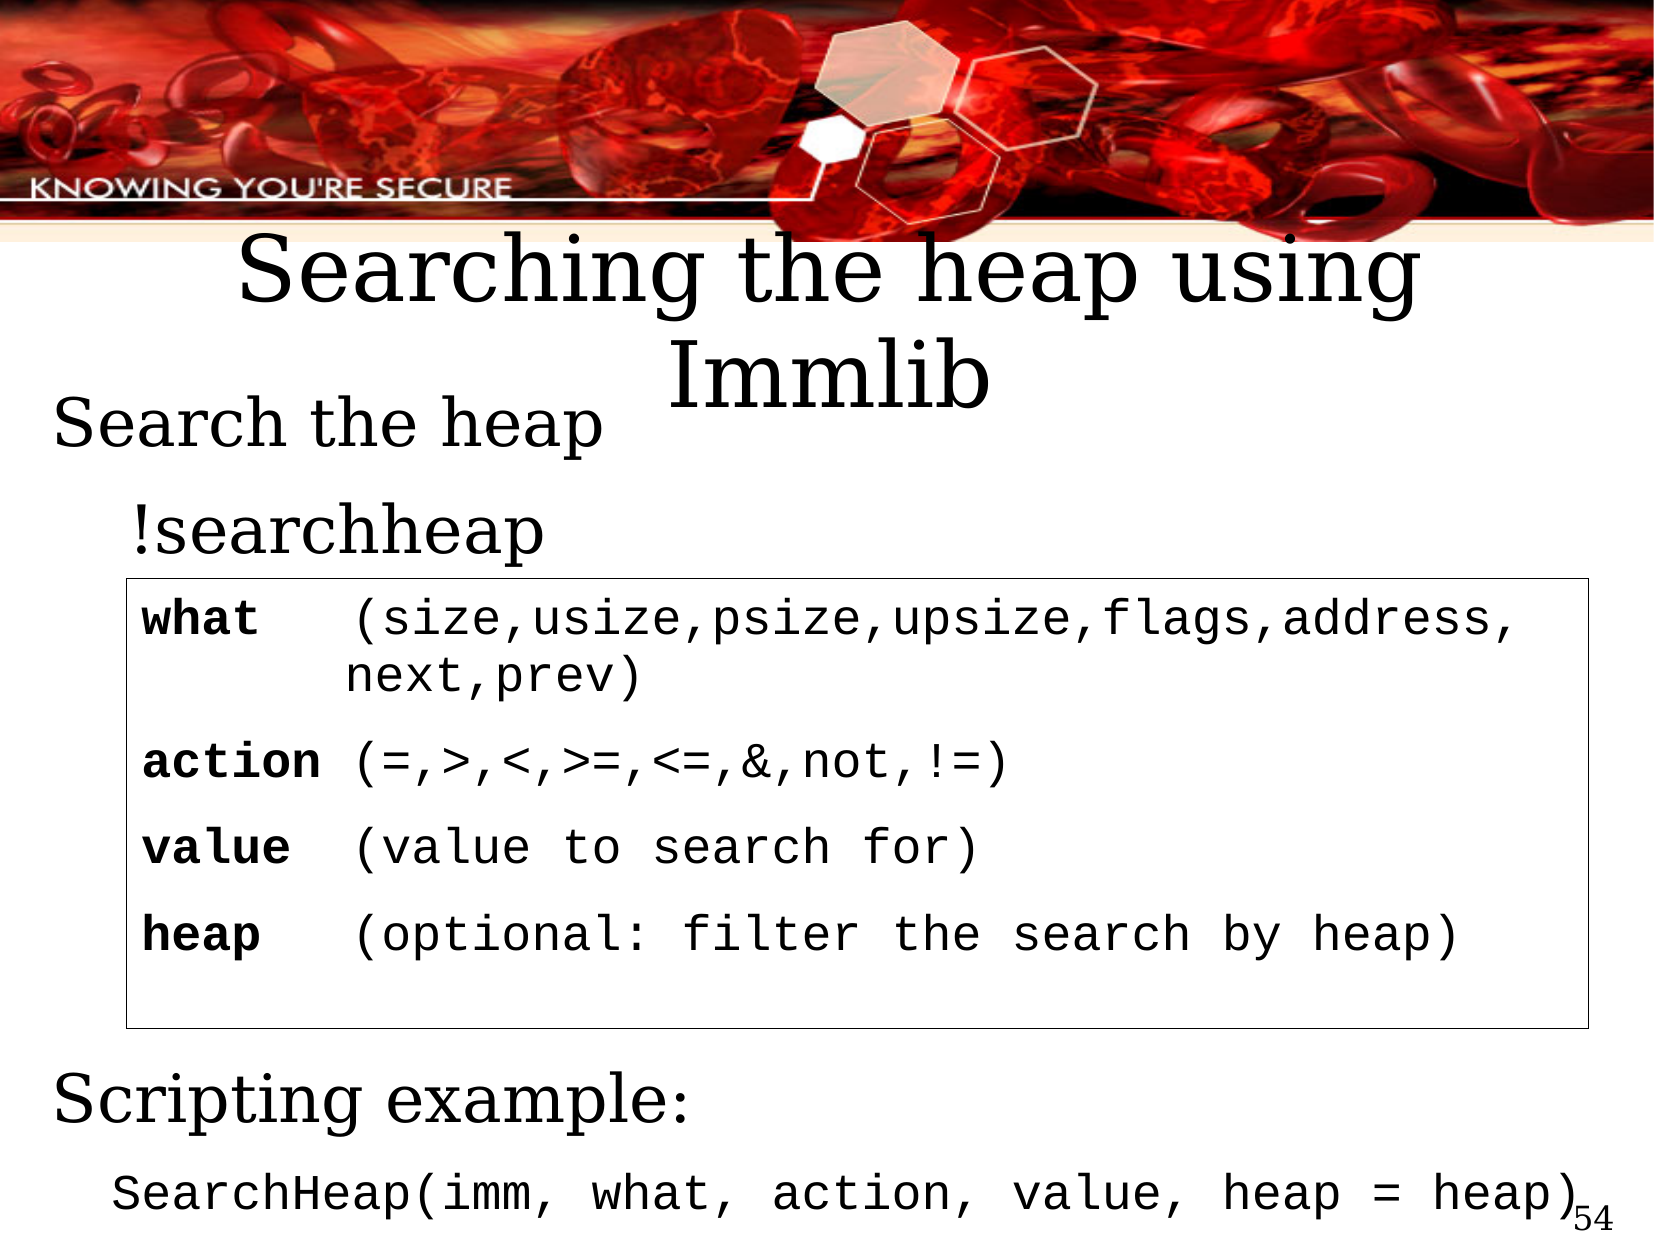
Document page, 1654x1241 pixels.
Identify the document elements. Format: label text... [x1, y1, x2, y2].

list Search the heap !searchheap what (size,usize,psize,upsize,flags,address, next,prev) action (=,>,<,>=,<=,&,not,!=) value (value to search for) heap (optional: filter the search by heap) Scripting example: SearchHeap(imm, what, action, value, heap = heap) [33, 384, 1592, 1225]
picture [0, 0, 1654, 242]
title Searching the heap using Immlib [123, 215, 1536, 384]
